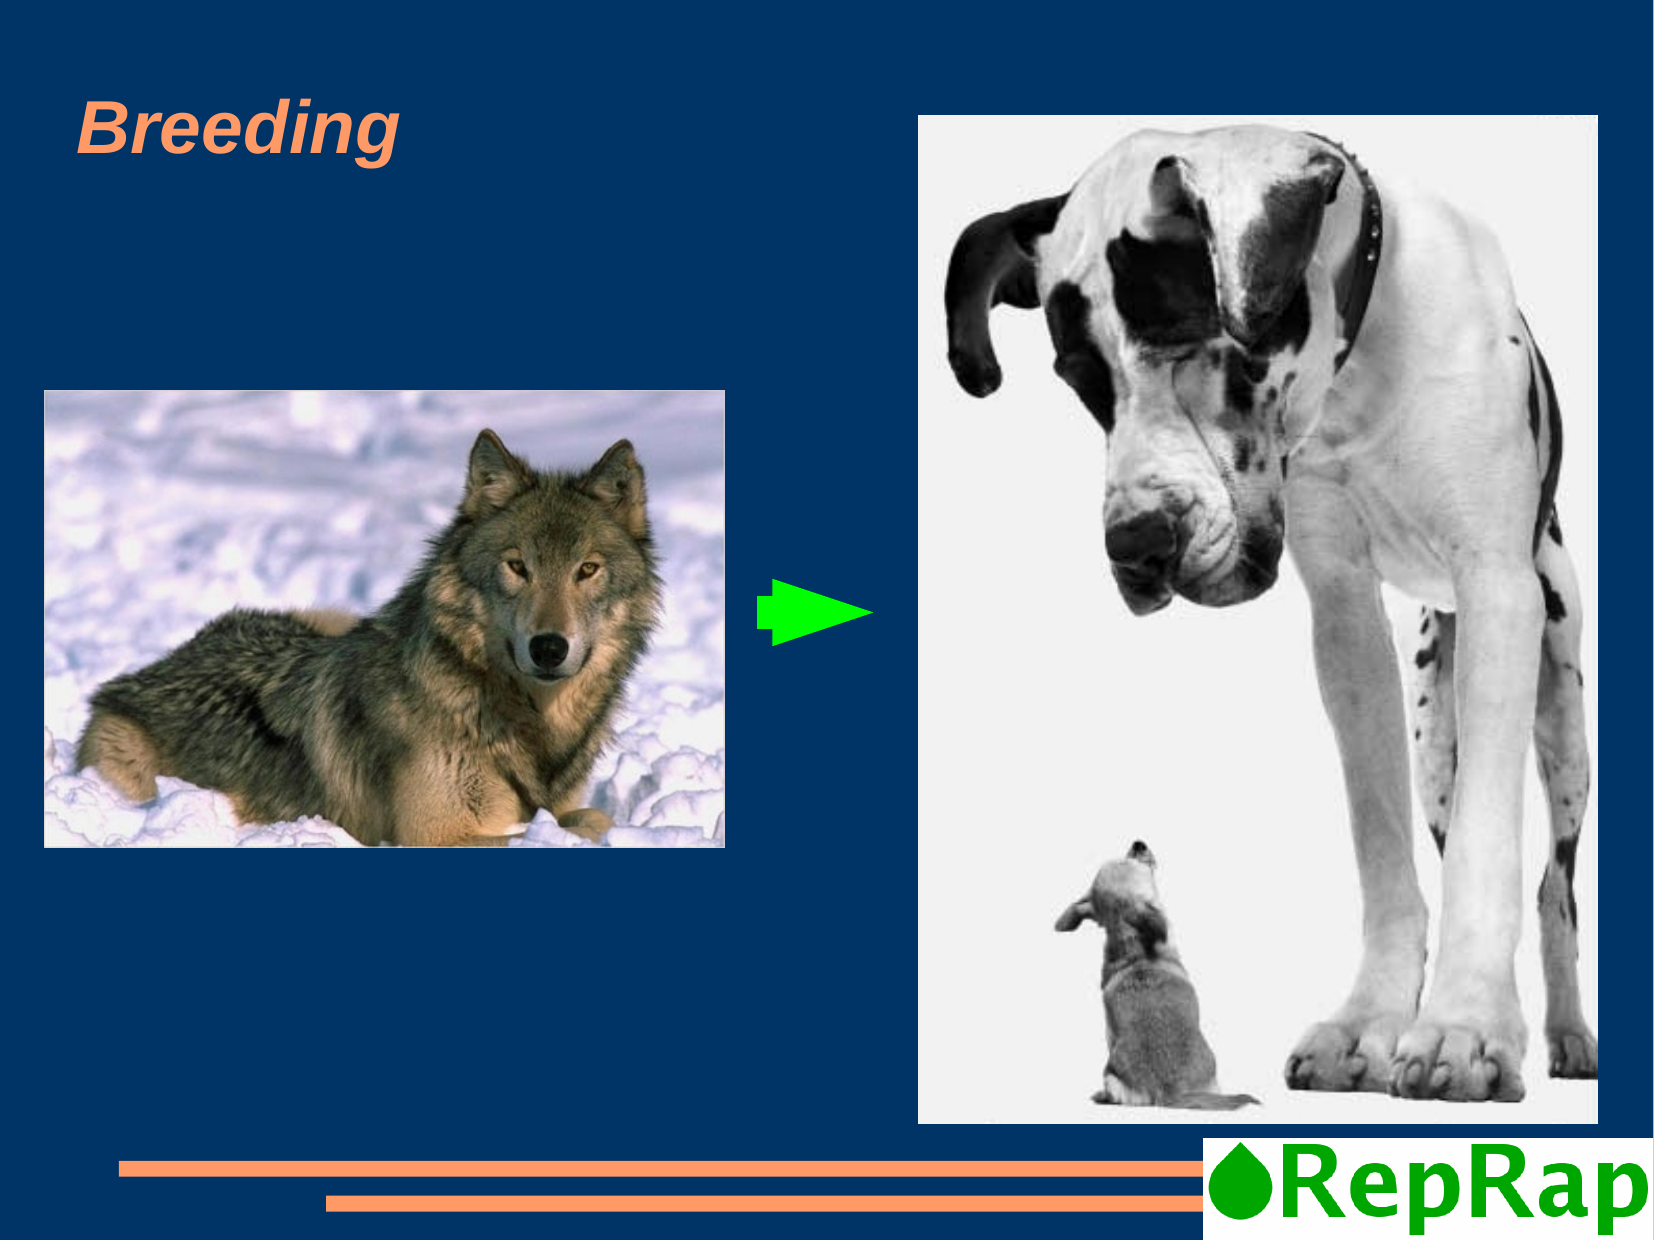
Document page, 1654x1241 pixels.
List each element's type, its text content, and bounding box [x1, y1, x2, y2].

picture [918, 115, 1598, 1124]
picture [1203, 1138, 1654, 1241]
picture [44, 390, 725, 848]
title Breeding [76, 57, 1489, 199]
